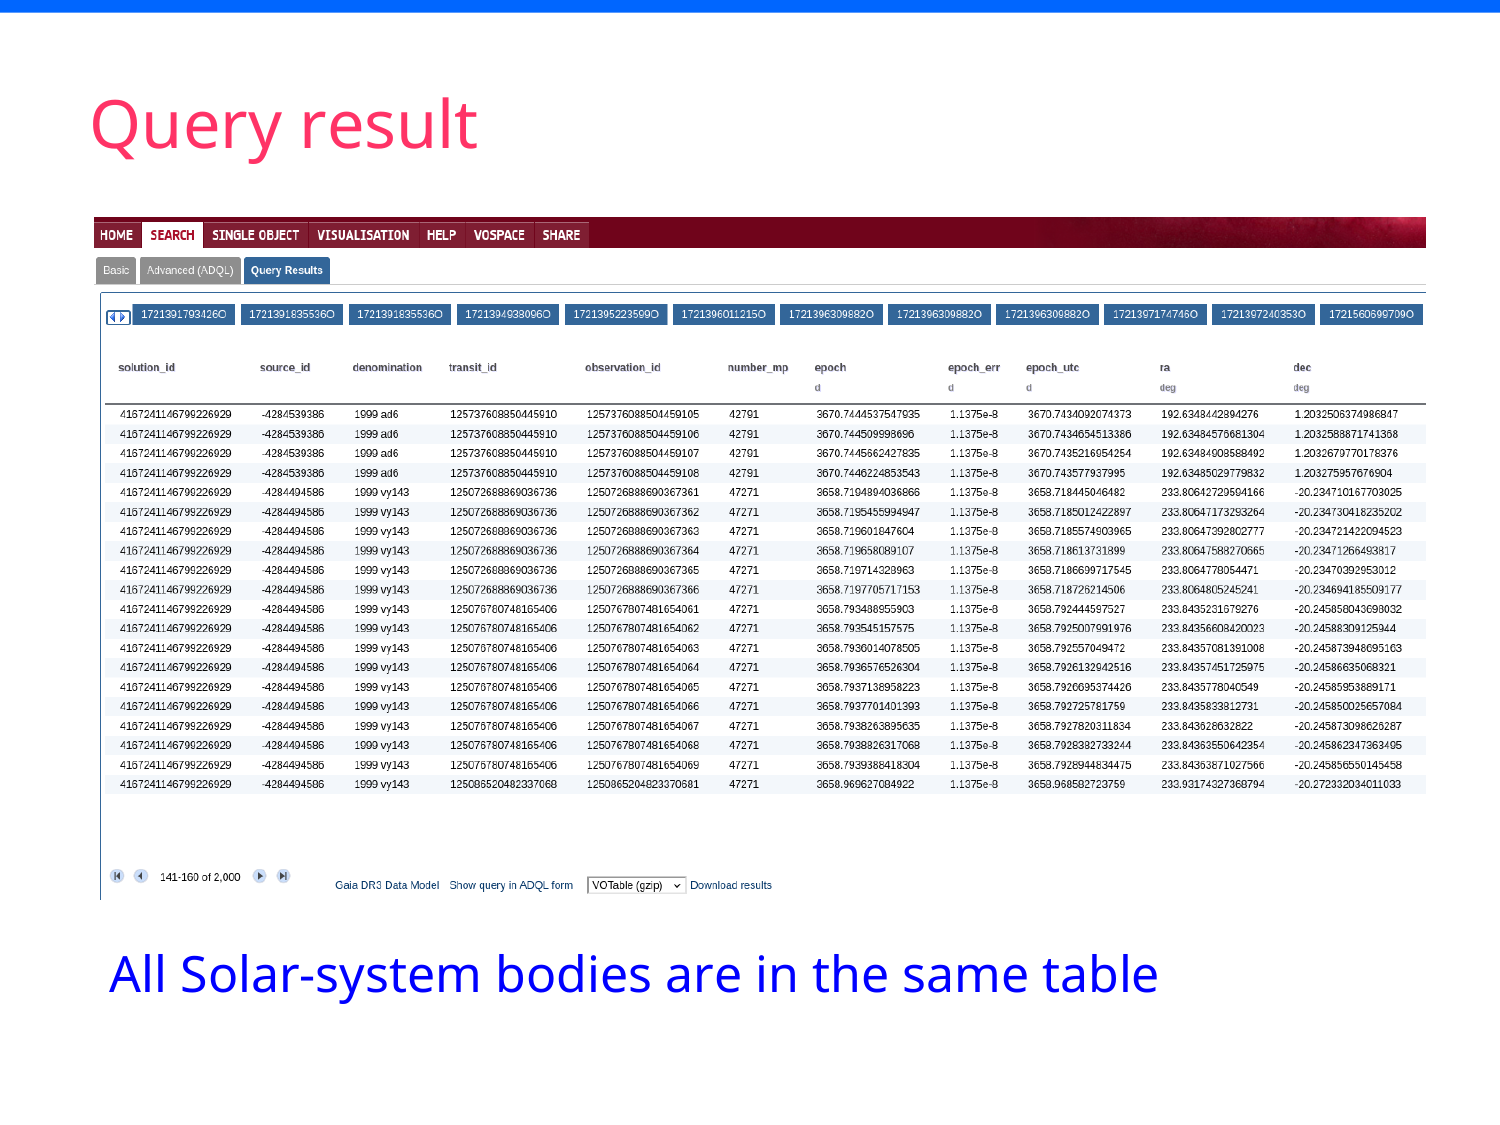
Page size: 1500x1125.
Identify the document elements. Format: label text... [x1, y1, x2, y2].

text_box Query result [75, 75, 676, 188]
text_box All Solar-system bodies are in the same table [94, 935, 1500, 1071]
picture [94, 217, 1426, 901]
